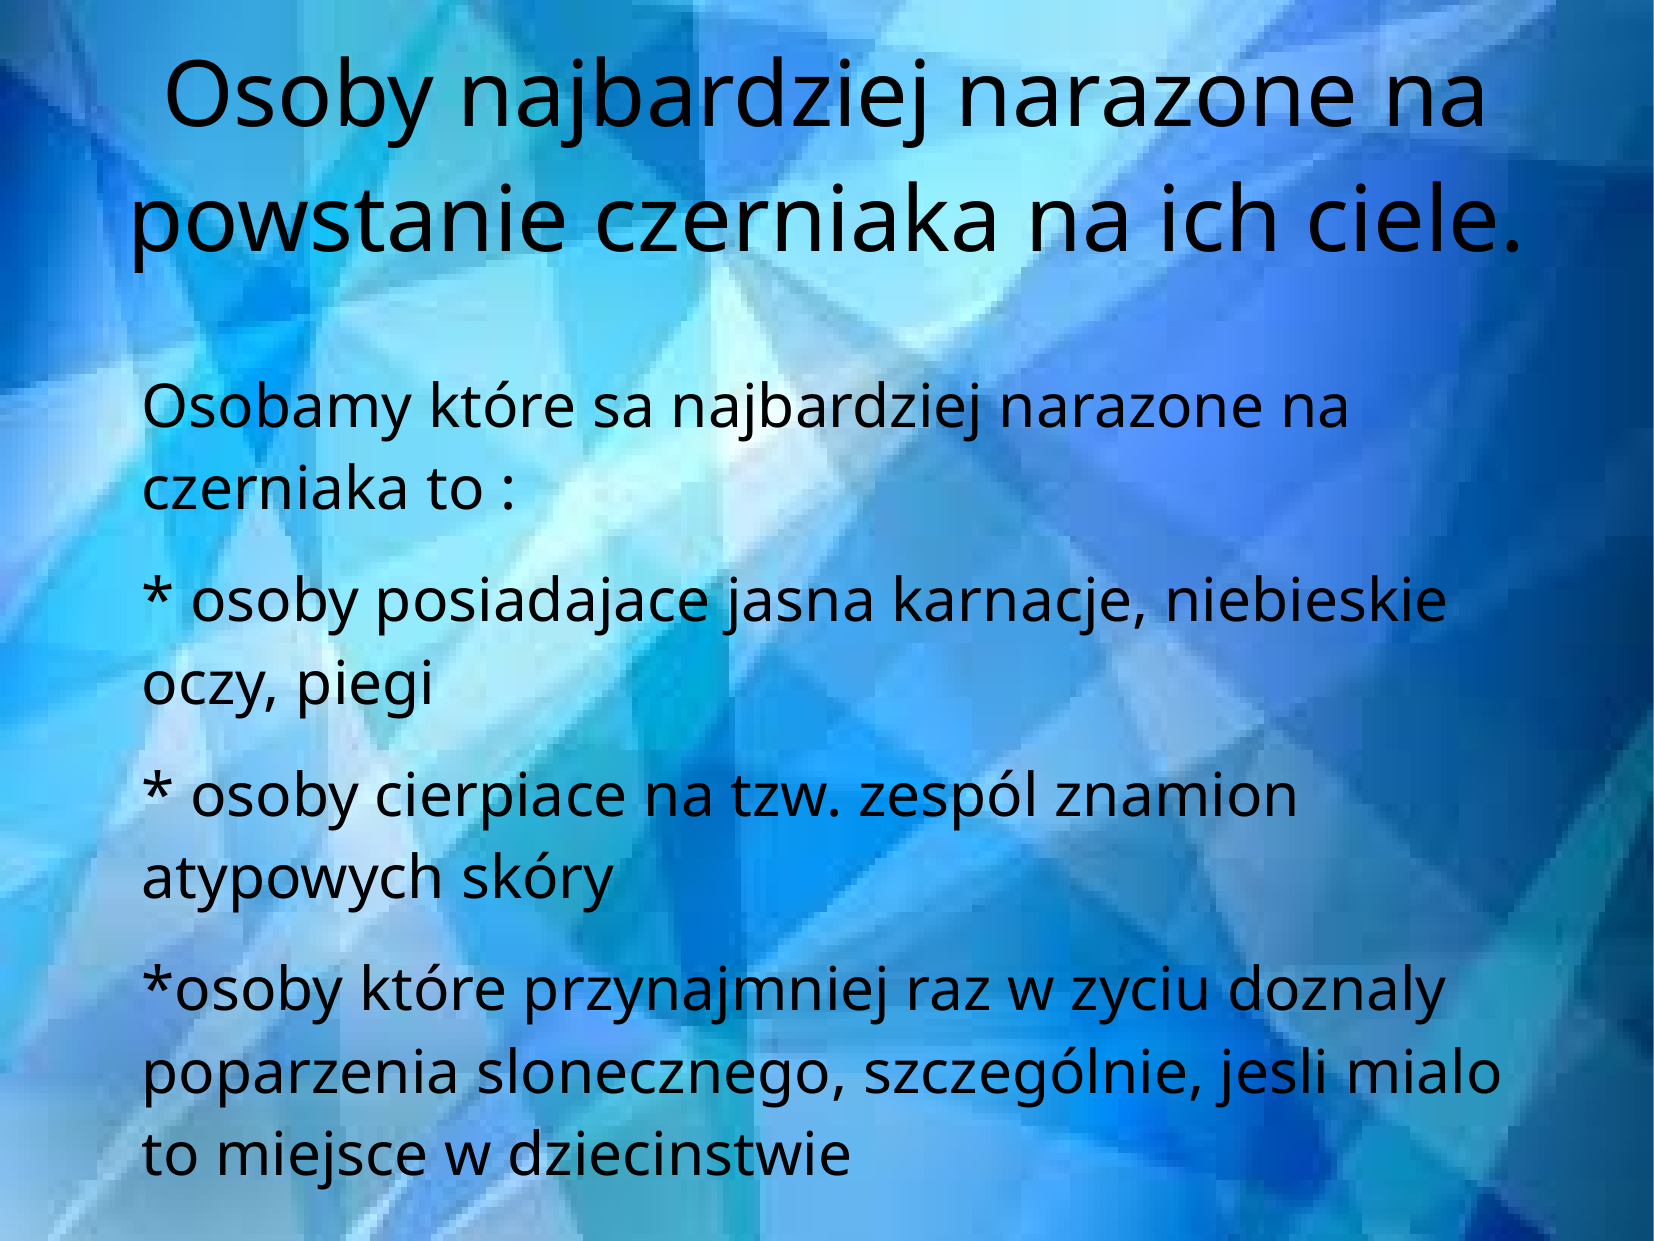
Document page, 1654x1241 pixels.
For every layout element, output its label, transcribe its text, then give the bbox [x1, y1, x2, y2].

picture [0, 0, 1654, 1241]
title Osoby najbardziej narazone na powstanie czerniaka na ich ciele. [82, 0, 1571, 310]
list Osobamy które sa najbardziej narazone na czerniaka to : * osoby posiadajace jasna karnacje, niebieskie oczy, piegi * osoby cierpiace na tzw. zespól znamion atypowych skóry *osoby które przynajmniej raz w zyciu doznaly poparzenia slonecznego, szczególnie, jesli mialo to miejsce w dziecinstwie [70, 362, 1559, 1212]
